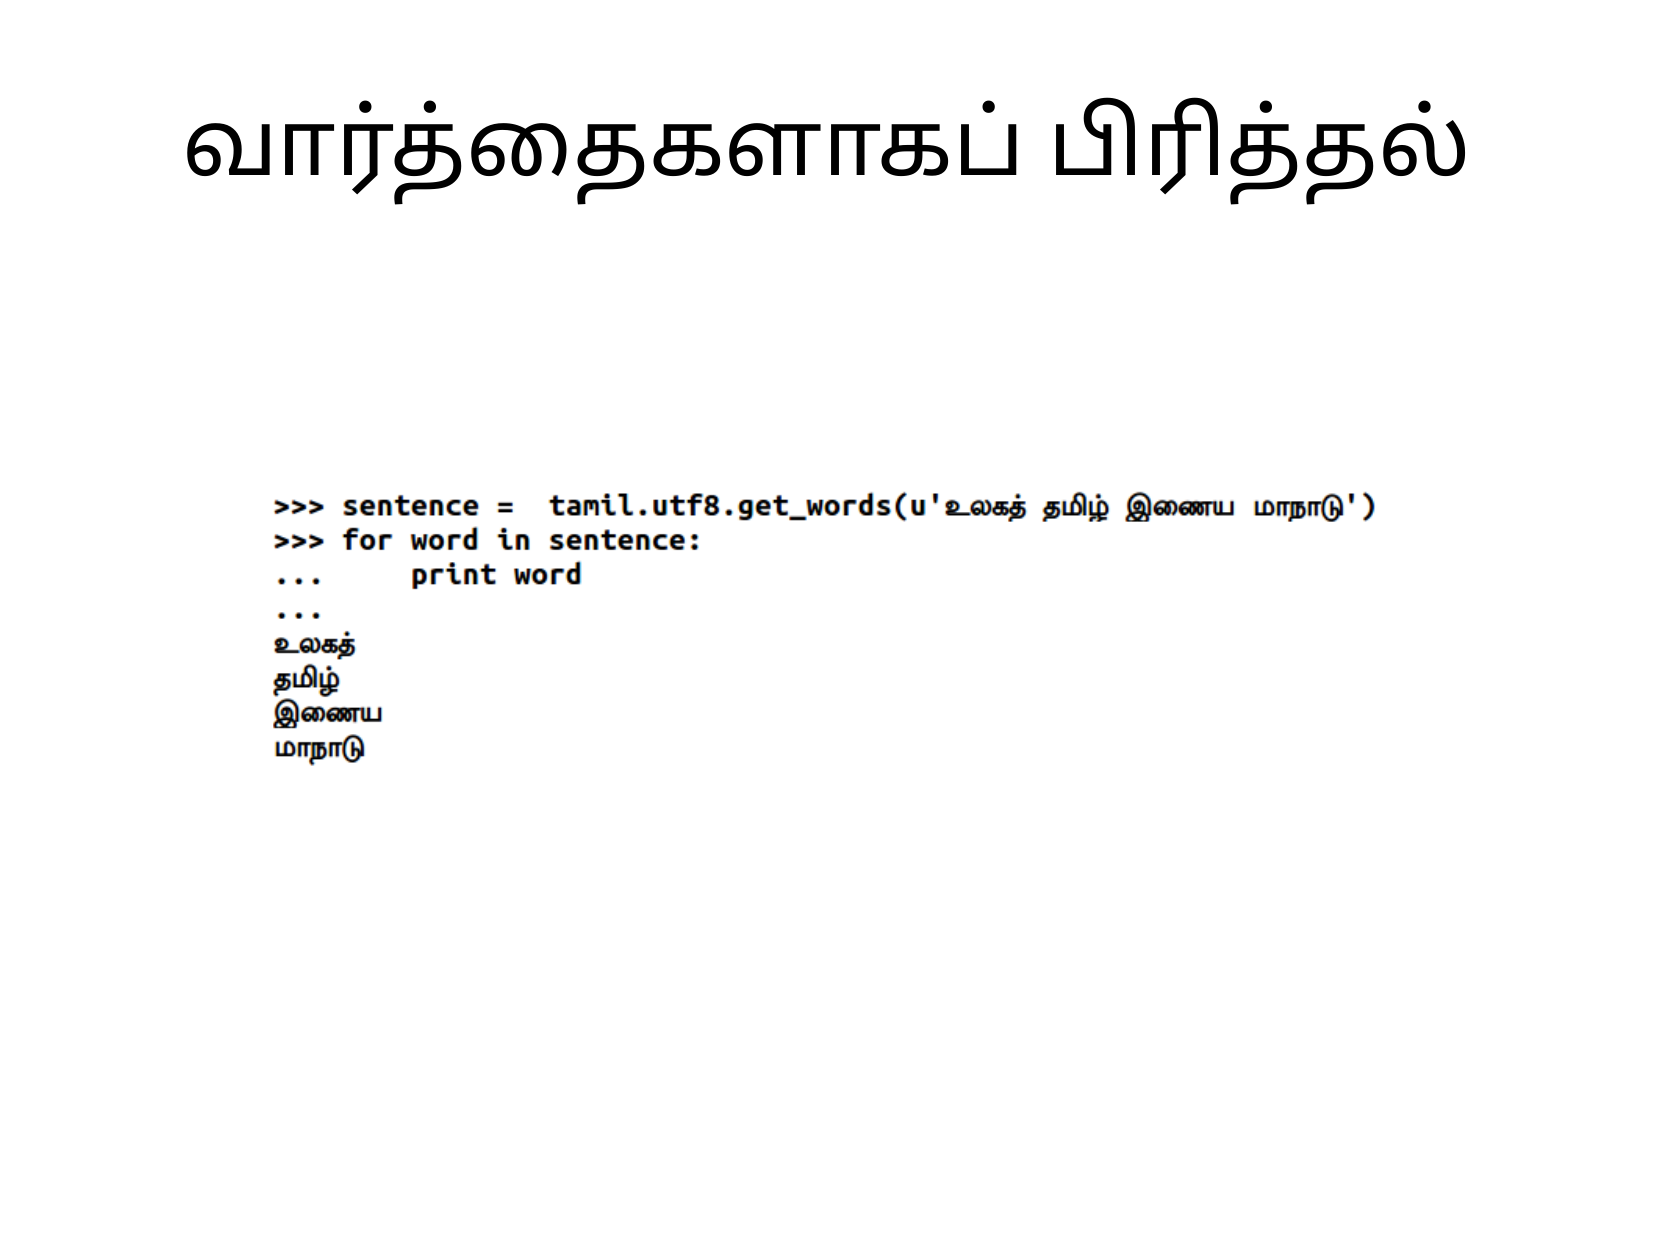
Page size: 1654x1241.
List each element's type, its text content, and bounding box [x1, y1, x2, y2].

picture [272, 486, 1398, 769]
title வார்த்தைகளாகப் பிரித்தல் [82, 49, 1571, 257]
